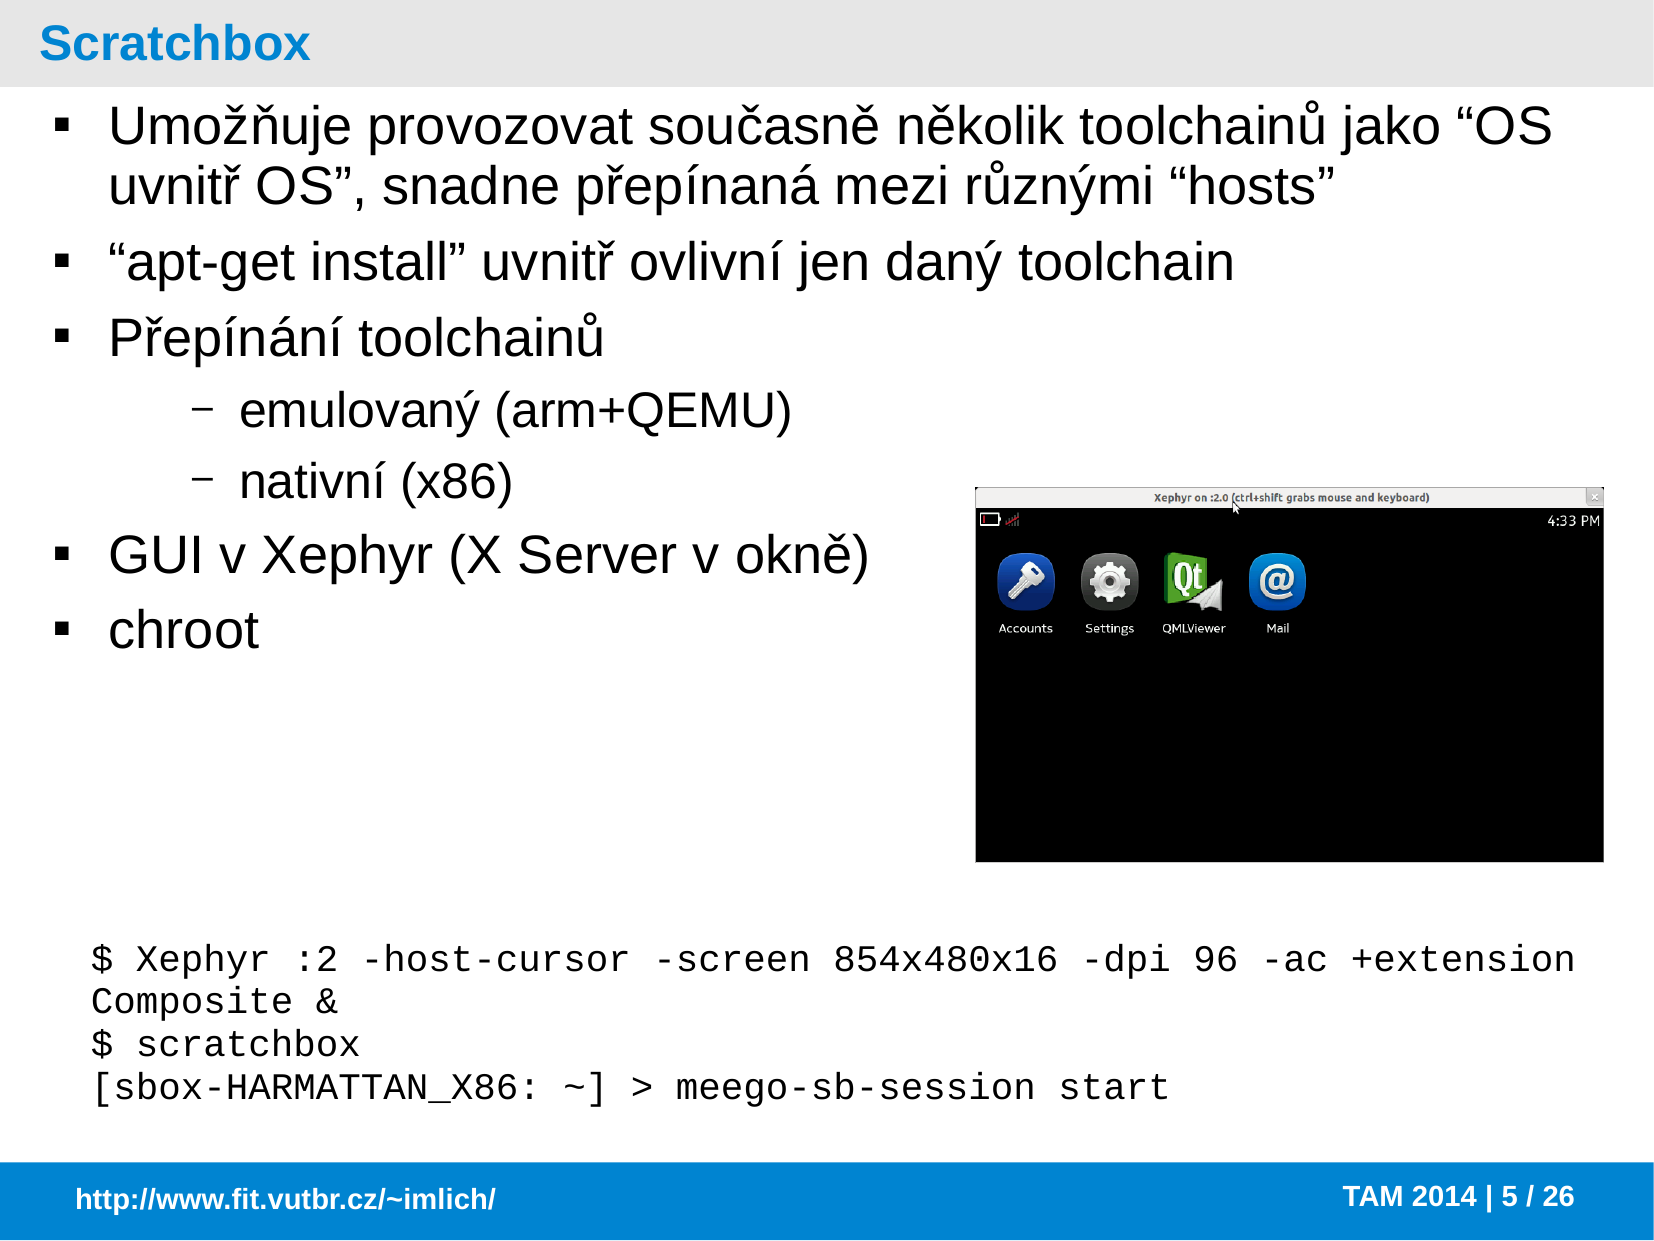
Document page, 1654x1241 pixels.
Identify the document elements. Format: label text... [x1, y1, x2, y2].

picture [975, 487, 1604, 863]
list Umožňuje provozovat současně několik toolchainů jako “OS uvnitř OS”, snadne přepínaná mezi různými “hosts” “apt-get install” uvnitř ovlivní jen daný toolchain Přepínání toolchainů emulovaný (arm+QEMU) nativní (x86) GUI v Xephyr (X Server v okně) chroot [37, 95, 1613, 1163]
title Scratchbox [39, 5, 1615, 81]
text_box $ Xephyr :2 -host-cursor -screen 854x480x16 -dpi 96 -ac +extension Composite & $ scratchbox [sbox-HARMATTAN_X86: ~] > meego-sb-session start [76, 932, 1591, 1118]
